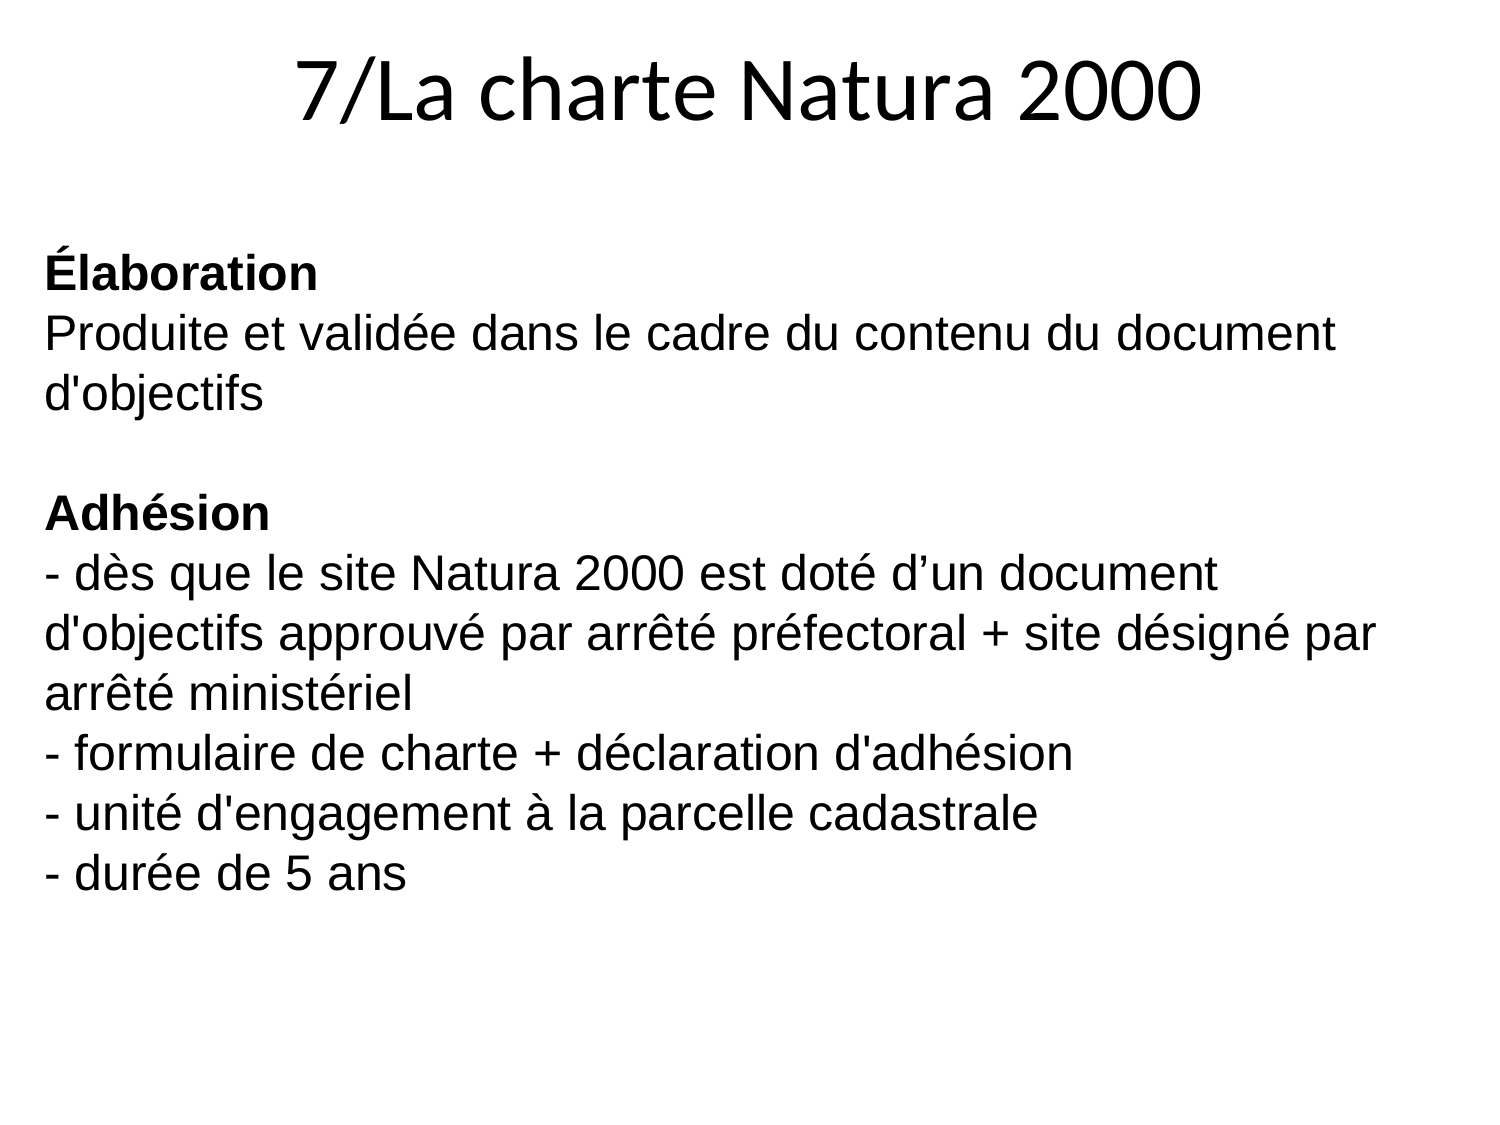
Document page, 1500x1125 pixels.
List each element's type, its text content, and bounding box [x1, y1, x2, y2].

title 7/La charte Natura 2000 [75, 21, 1423, 257]
text_box Élaboration Produite et validée dans le cadre du contenu du document d'objectifs Adhésion - dès que le site Natura 2000 est doté d’un document d'objectifs approuvé par arrêté préfectoral + site désigné par arrêté ministériel - formulaire de charte + déclaration d'adhésion - unité d'engagement à la parcelle cadastrale - durée de 5 ans [29, 172, 1447, 908]
